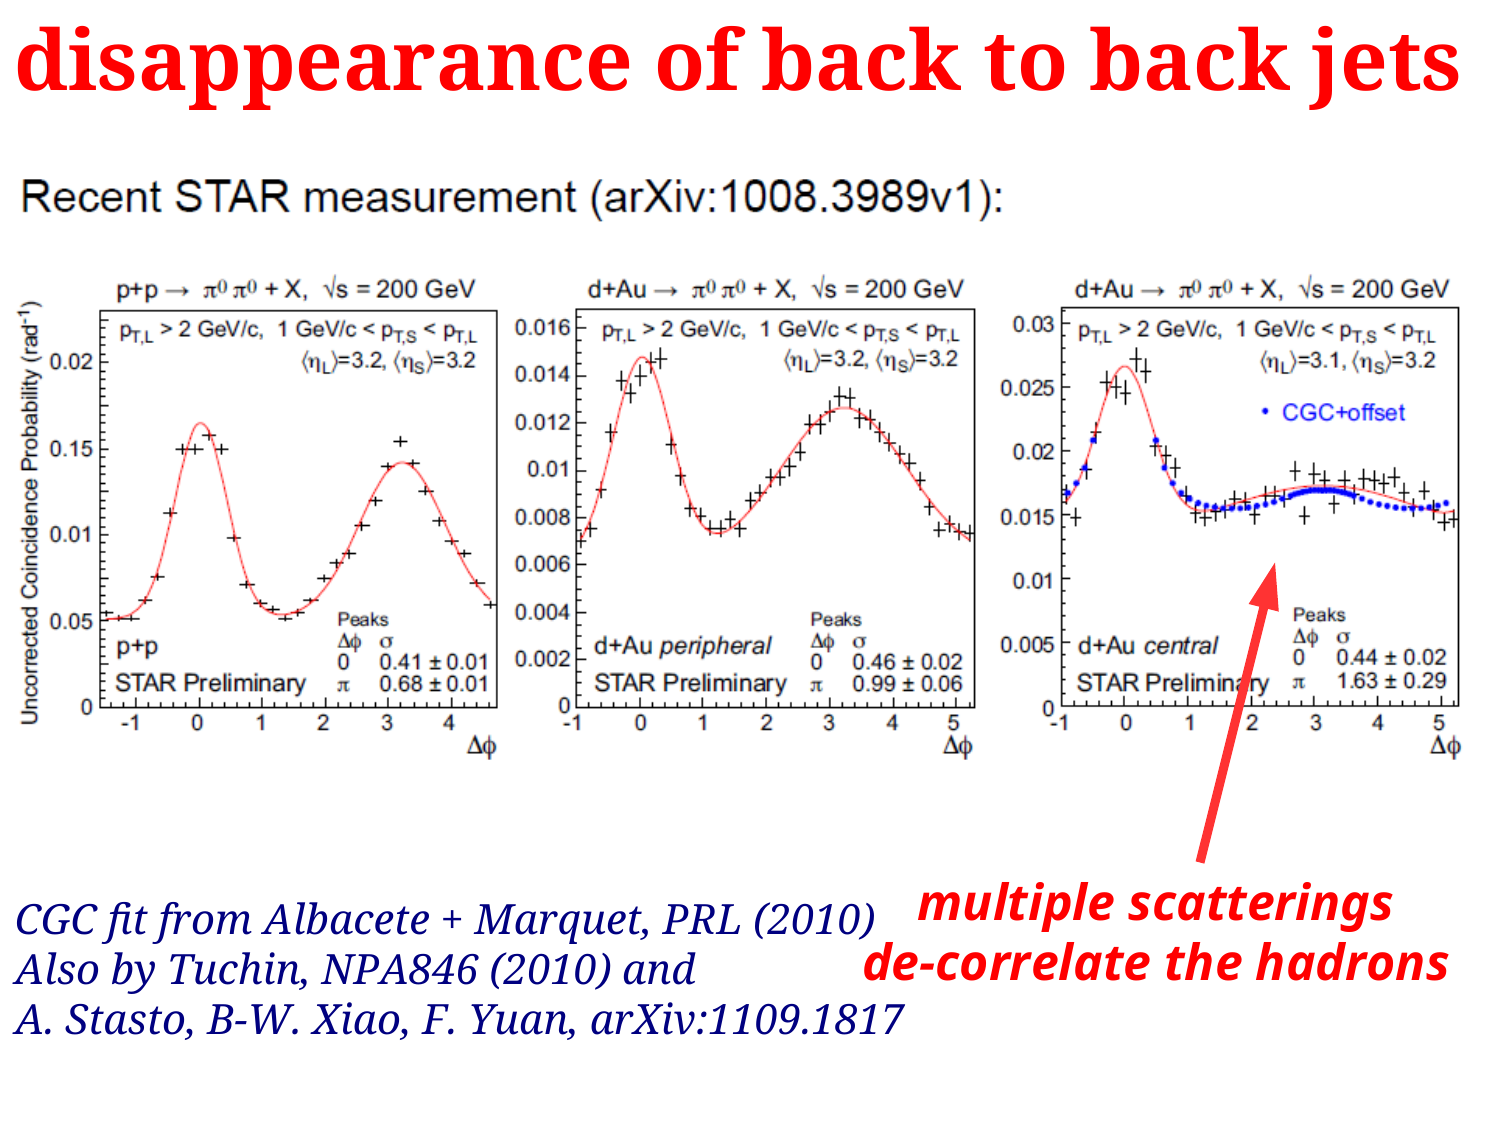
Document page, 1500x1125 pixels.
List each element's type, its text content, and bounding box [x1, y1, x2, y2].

text_box CGC fit from Albacete + Marquet, PRL (2010) Also by Tuchin, NPA846 (2010) and A. Stasto, B-W. Xiao, F. Yuan, arXiv:1109.1817 [0, 885, 901, 1051]
text_box disappearance of back to back jets [0, 0, 1500, 115]
text_box multiple scatterings de-correlate the hadrons [825, 862, 1500, 998]
picture [0, 164, 1500, 788]
